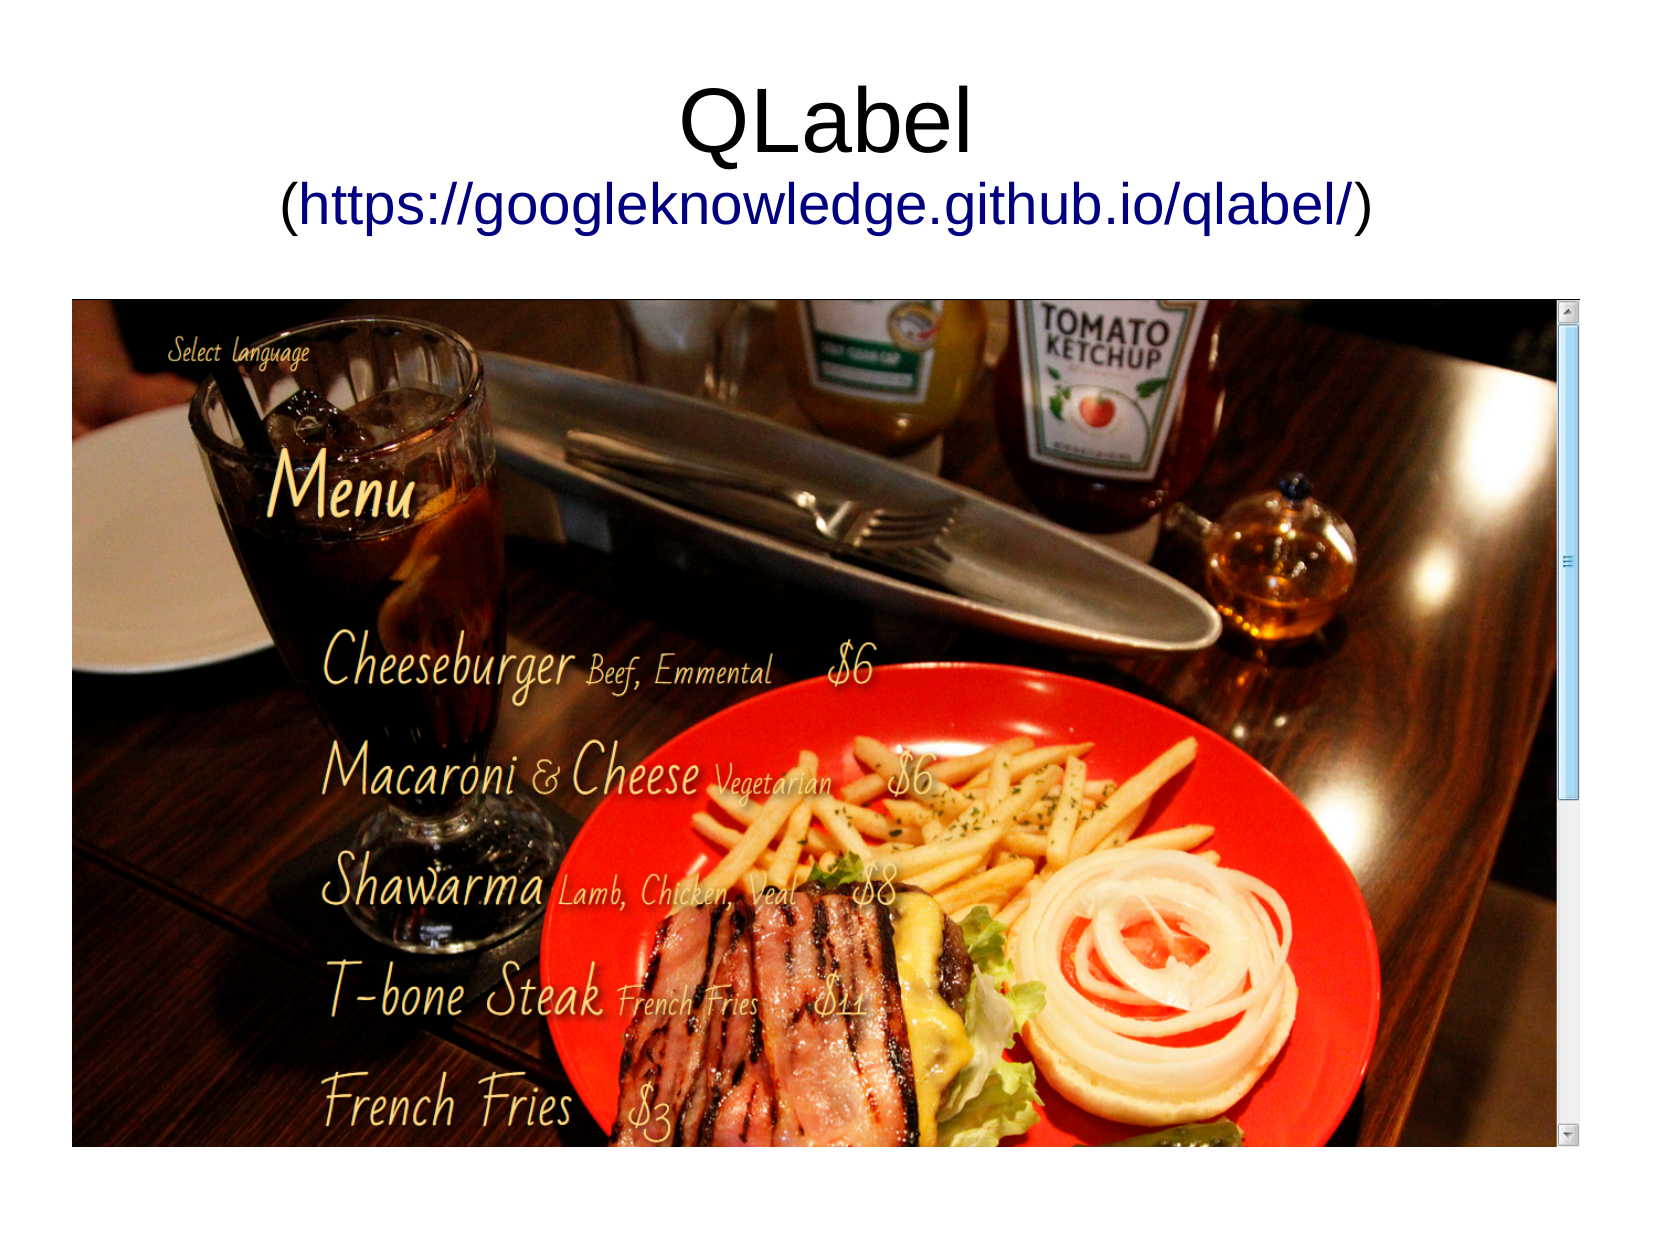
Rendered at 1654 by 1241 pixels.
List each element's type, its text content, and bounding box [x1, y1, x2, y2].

picture [72, 299, 1580, 1147]
title QLabel (https://googleknowledge.github.io/qlabel/) [82, 49, 1571, 257]
